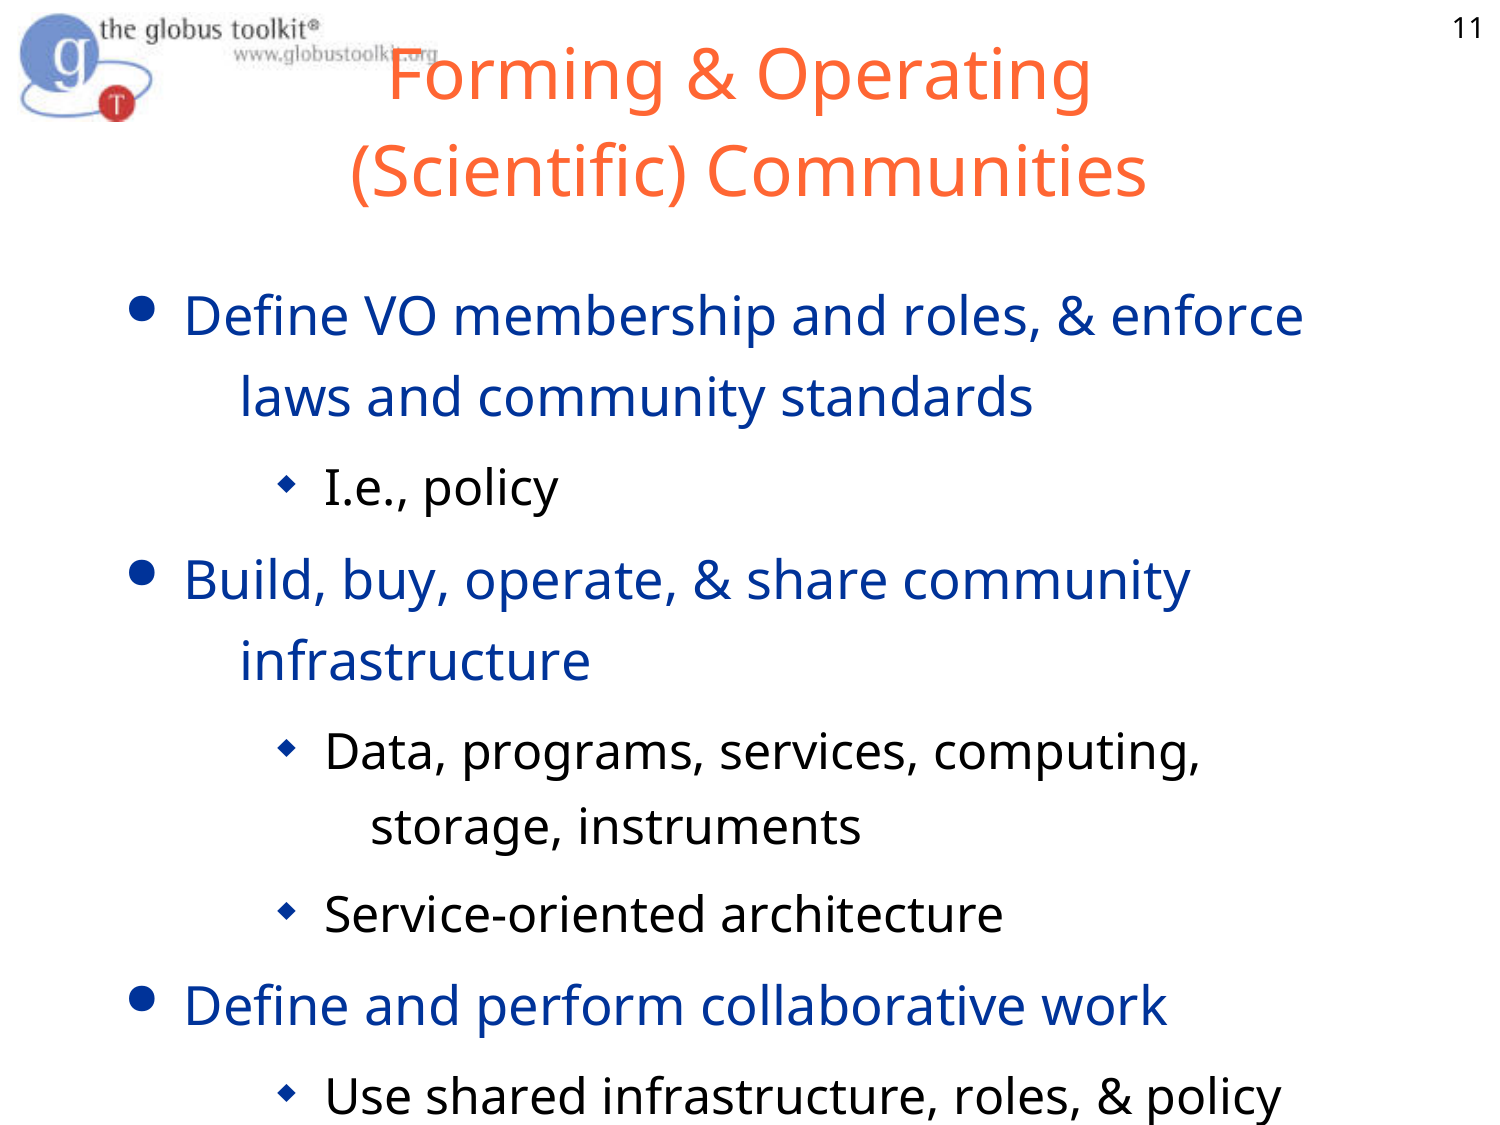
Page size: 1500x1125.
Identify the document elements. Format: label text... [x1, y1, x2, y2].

title Forming & Operating (Scientific) Communities [112, 39, 1388, 225]
list Define VO membership and roles, & enforce laws and community standards I.e., policy Build, buy, operate, & share community infrastructure Data, programs, services, computing, storage, instruments Service-oriented architecture Define and perform collaborative work Use shared infrastructure, roles, & policy Manage community workflow [112, 262, 1388, 1121]
picture [17, 12, 438, 122]
